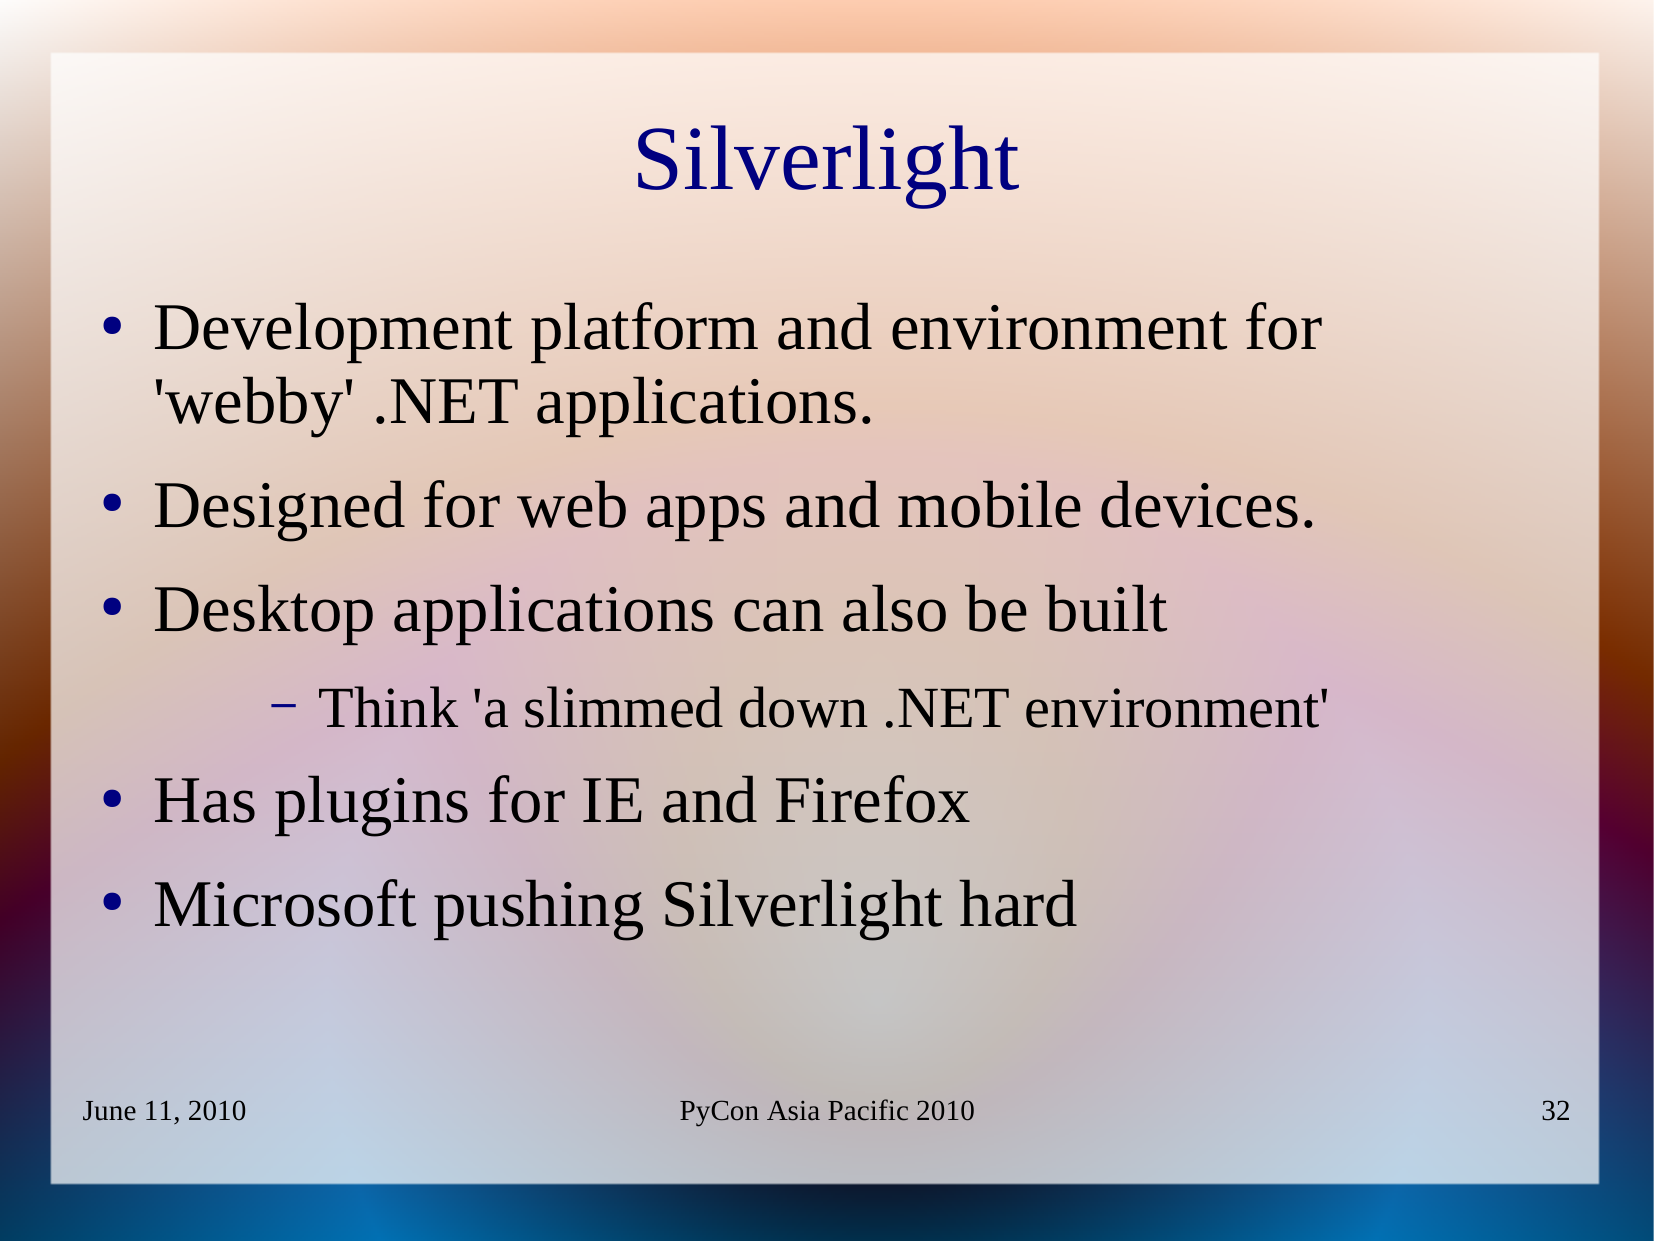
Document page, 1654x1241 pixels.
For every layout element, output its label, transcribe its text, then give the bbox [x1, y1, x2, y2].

list Development platform and environment for 'webby' .NET applications. Designed for web apps and mobile devices. Desktop applications can also be built Think 'a slimmed down .NET environment' Has plugins for IE and Firefox Microsoft pushing Silverlight hard [82, 290, 1571, 1019]
picture [0, 0, 1654, 1241]
title Silverlight [82, 62, 1571, 256]
